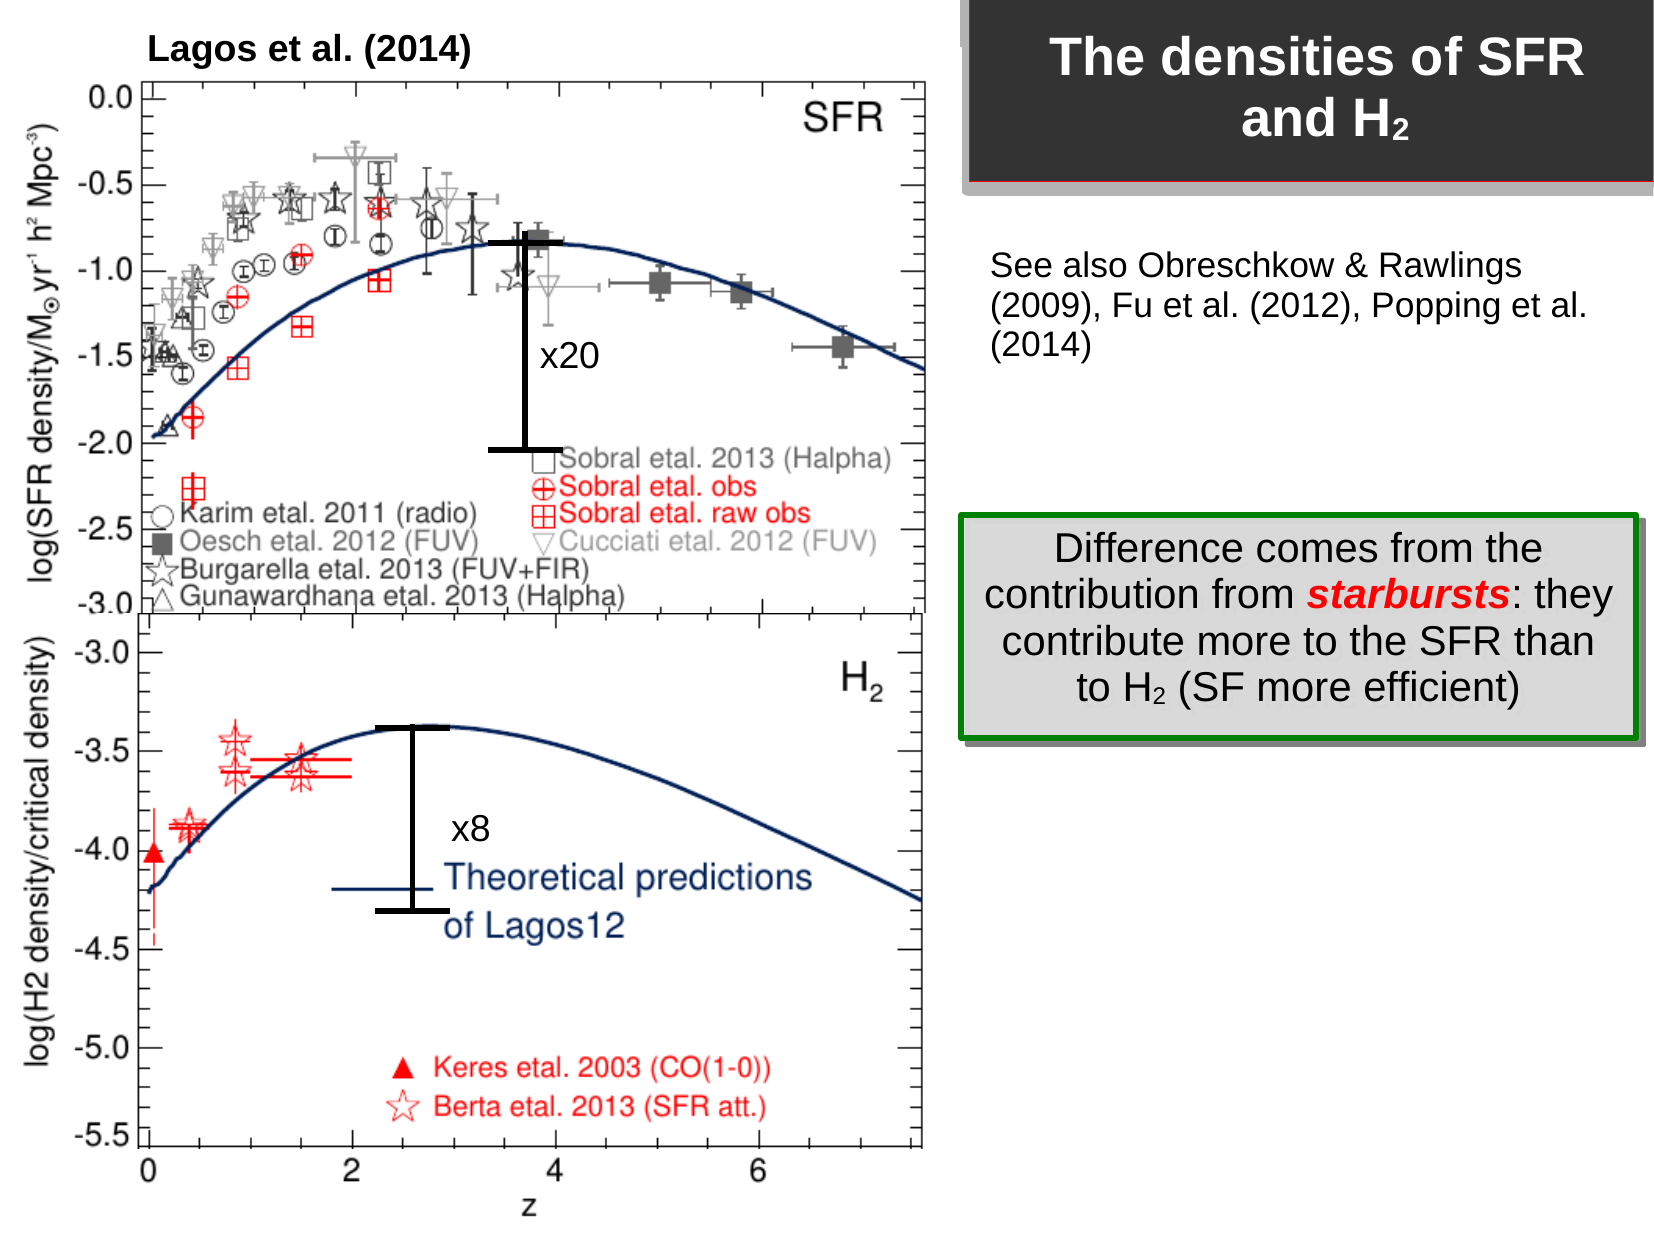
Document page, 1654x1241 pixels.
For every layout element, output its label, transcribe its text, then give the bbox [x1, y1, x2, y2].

text_box Difference comes from the contribution from starbursts: they contribute more to the SFR than to H2 (SF more efficient) [961, 514, 1637, 739]
text_box Lagos et al. (2014) [132, 20, 808, 81]
text_box [969, 182, 1654, 188]
text_box The densities of SFR and H2 [969, 0, 1654, 182]
picture [0, 47, 962, 1149]
text_box x20 [525, 327, 713, 388]
text_box x8 [436, 800, 624, 861]
picture [122, 1150, 824, 1221]
text_box See also Obreschkow & Rawlings (2009), Fu et al. (2012), Popping et al. (2014) [975, 238, 1613, 376]
